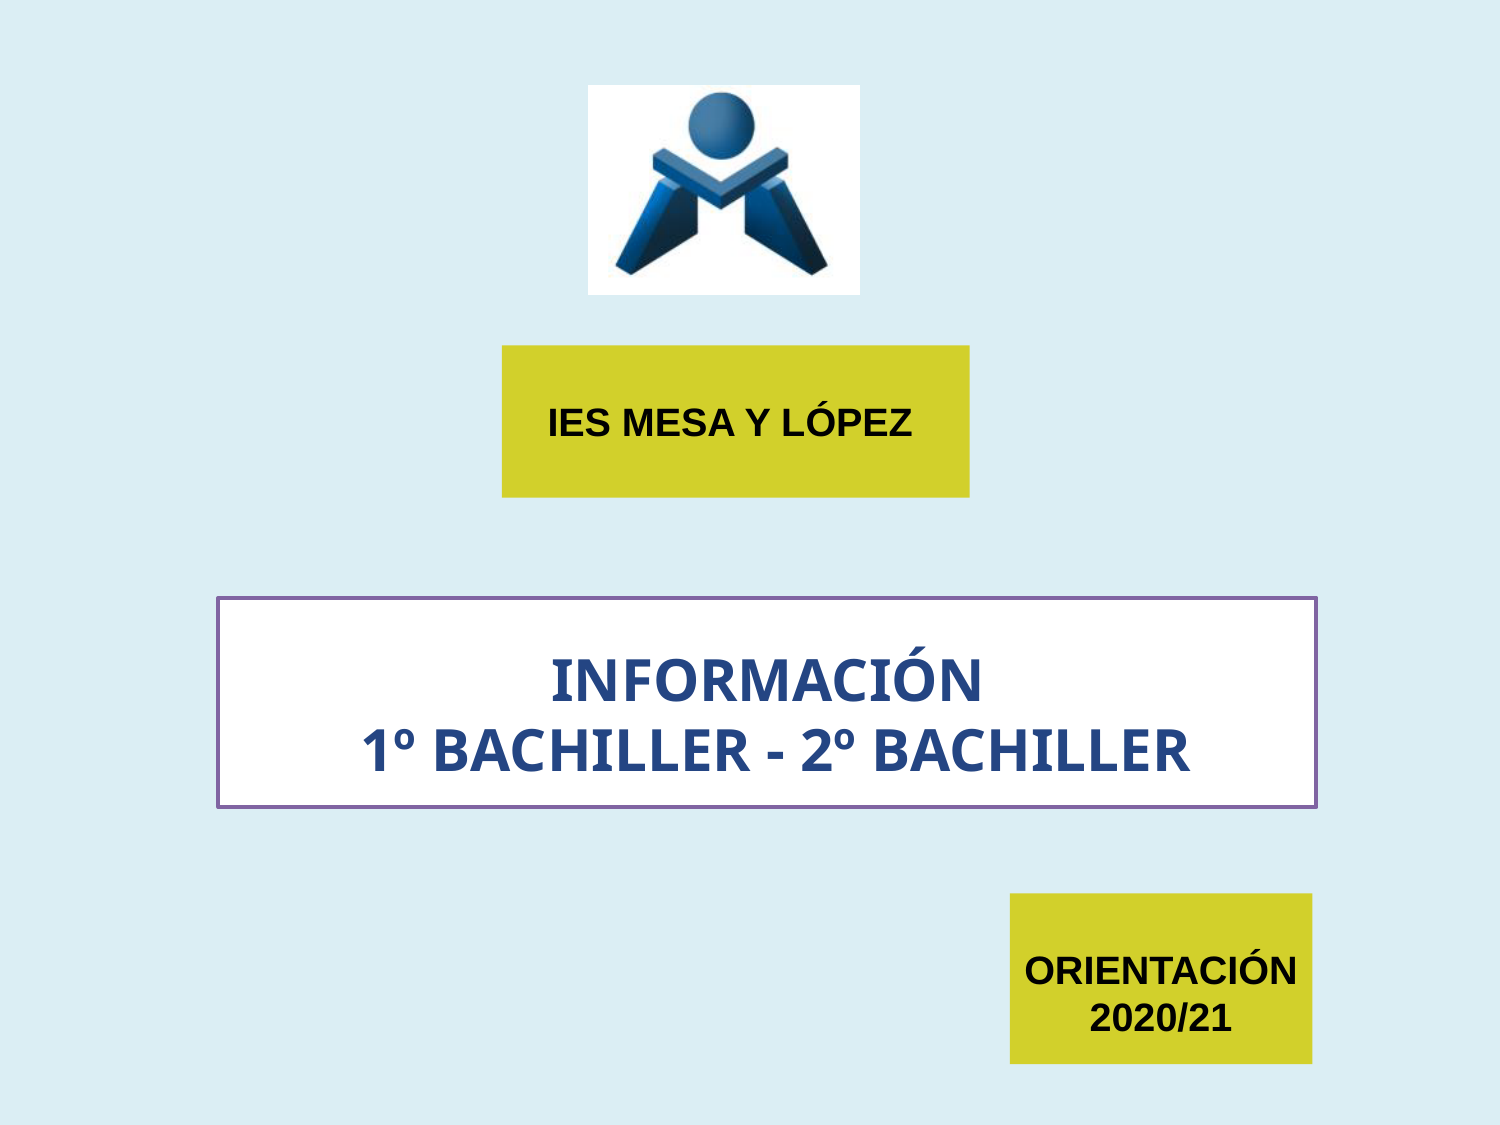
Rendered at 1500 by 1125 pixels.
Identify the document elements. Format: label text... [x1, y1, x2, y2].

text_box INFORMACIÓN 1º BACHILLER - 2º BACHILLER [218, 597, 1317, 807]
text_box IES MESA Y LÓPEZ [501, 345, 970, 498]
picture [588, 85, 860, 295]
text_box ORIENTACIÓN 2020/21 [1009, 893, 1313, 1065]
